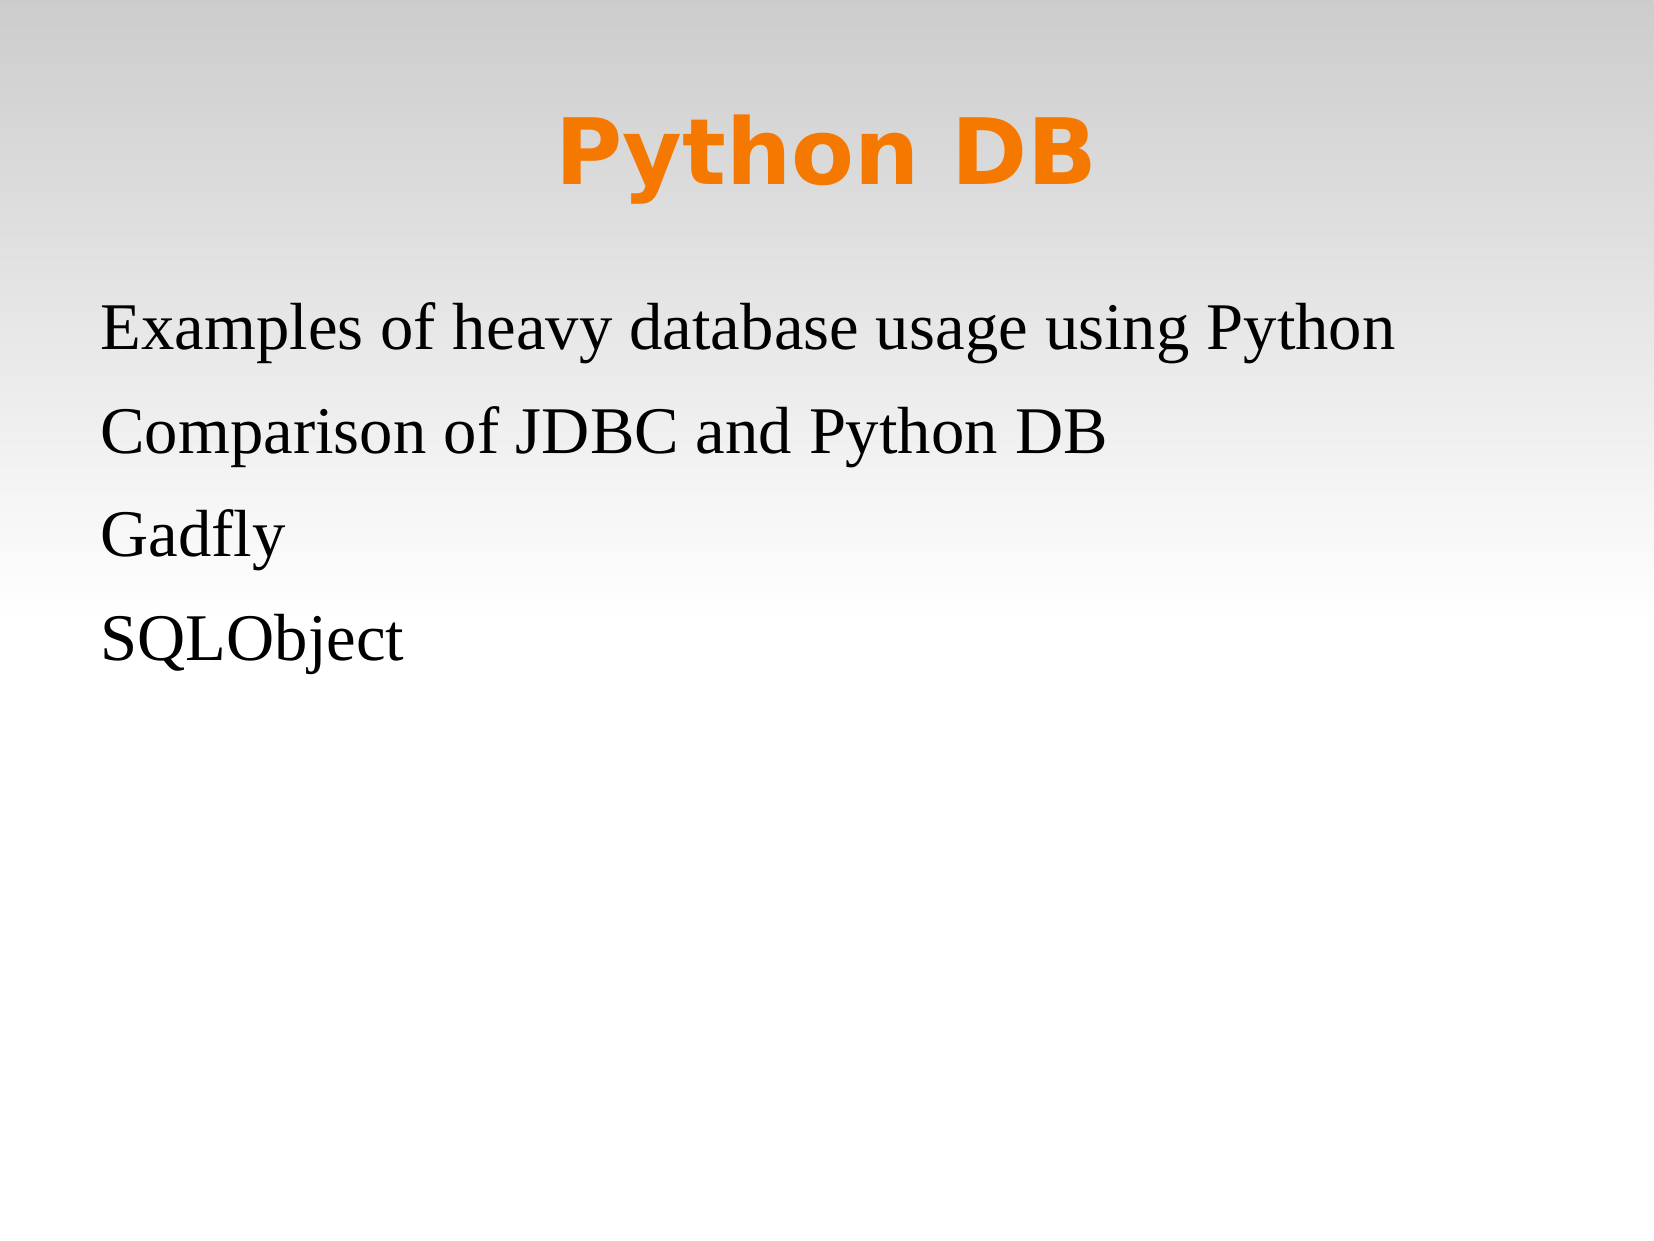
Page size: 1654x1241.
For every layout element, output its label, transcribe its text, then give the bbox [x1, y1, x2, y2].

title Python DB [82, 56, 1571, 250]
list Examples of heavy database usage using Python Comparison of JDBC and Python DB Gadfly SQLObject [82, 290, 1571, 1094]
